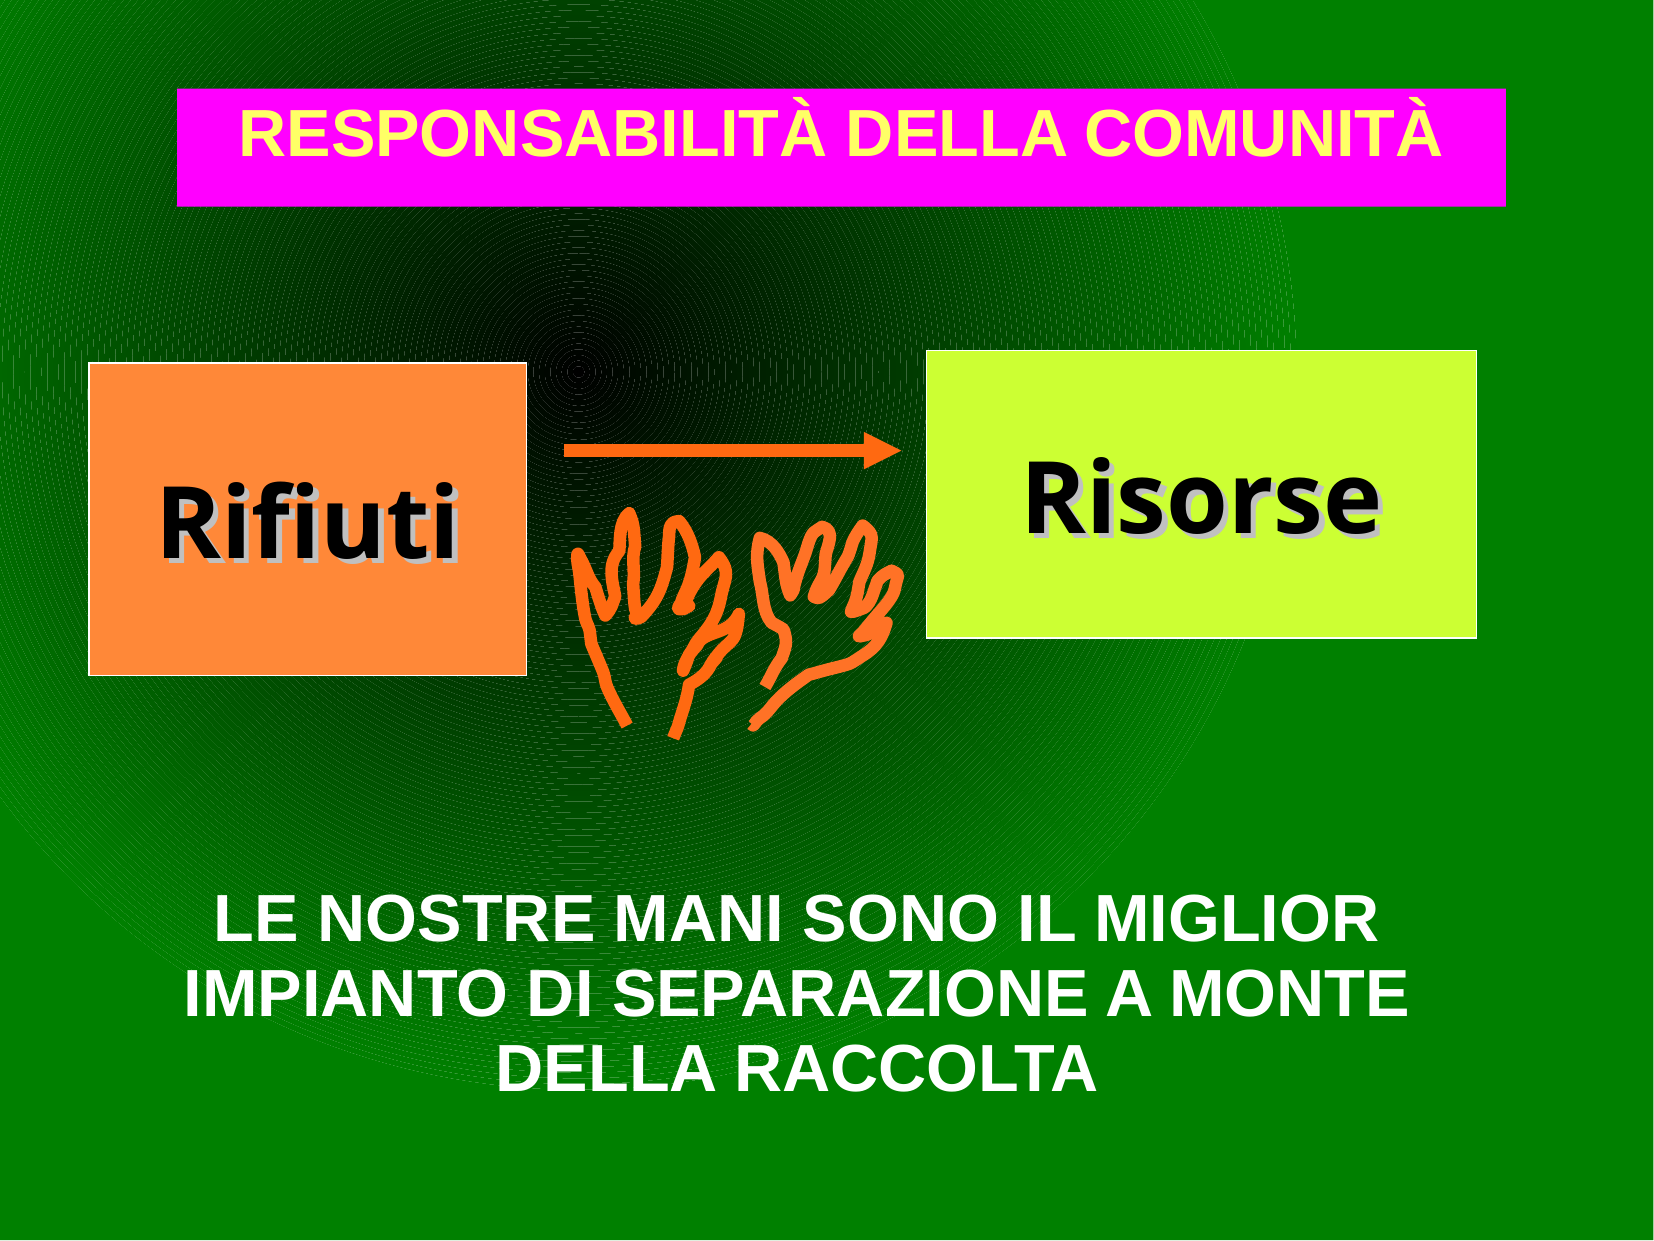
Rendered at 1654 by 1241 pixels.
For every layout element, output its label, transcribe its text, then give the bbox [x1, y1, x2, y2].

text_box LE NOSTRE MANI SONO IL MIGLIOR IMPIANTO DI SEPARAZIONE A MONTE DELLA RACCOLTA [118, 873, 1477, 1113]
text_box [236, 324, 1565, 396]
text_box RESPONSABILITÀ DELLA COMUNITÀ [177, 88, 1506, 207]
text_box Risorse [926, 396, 1477, 639]
text_box Rifiuti [88, 363, 527, 676]
